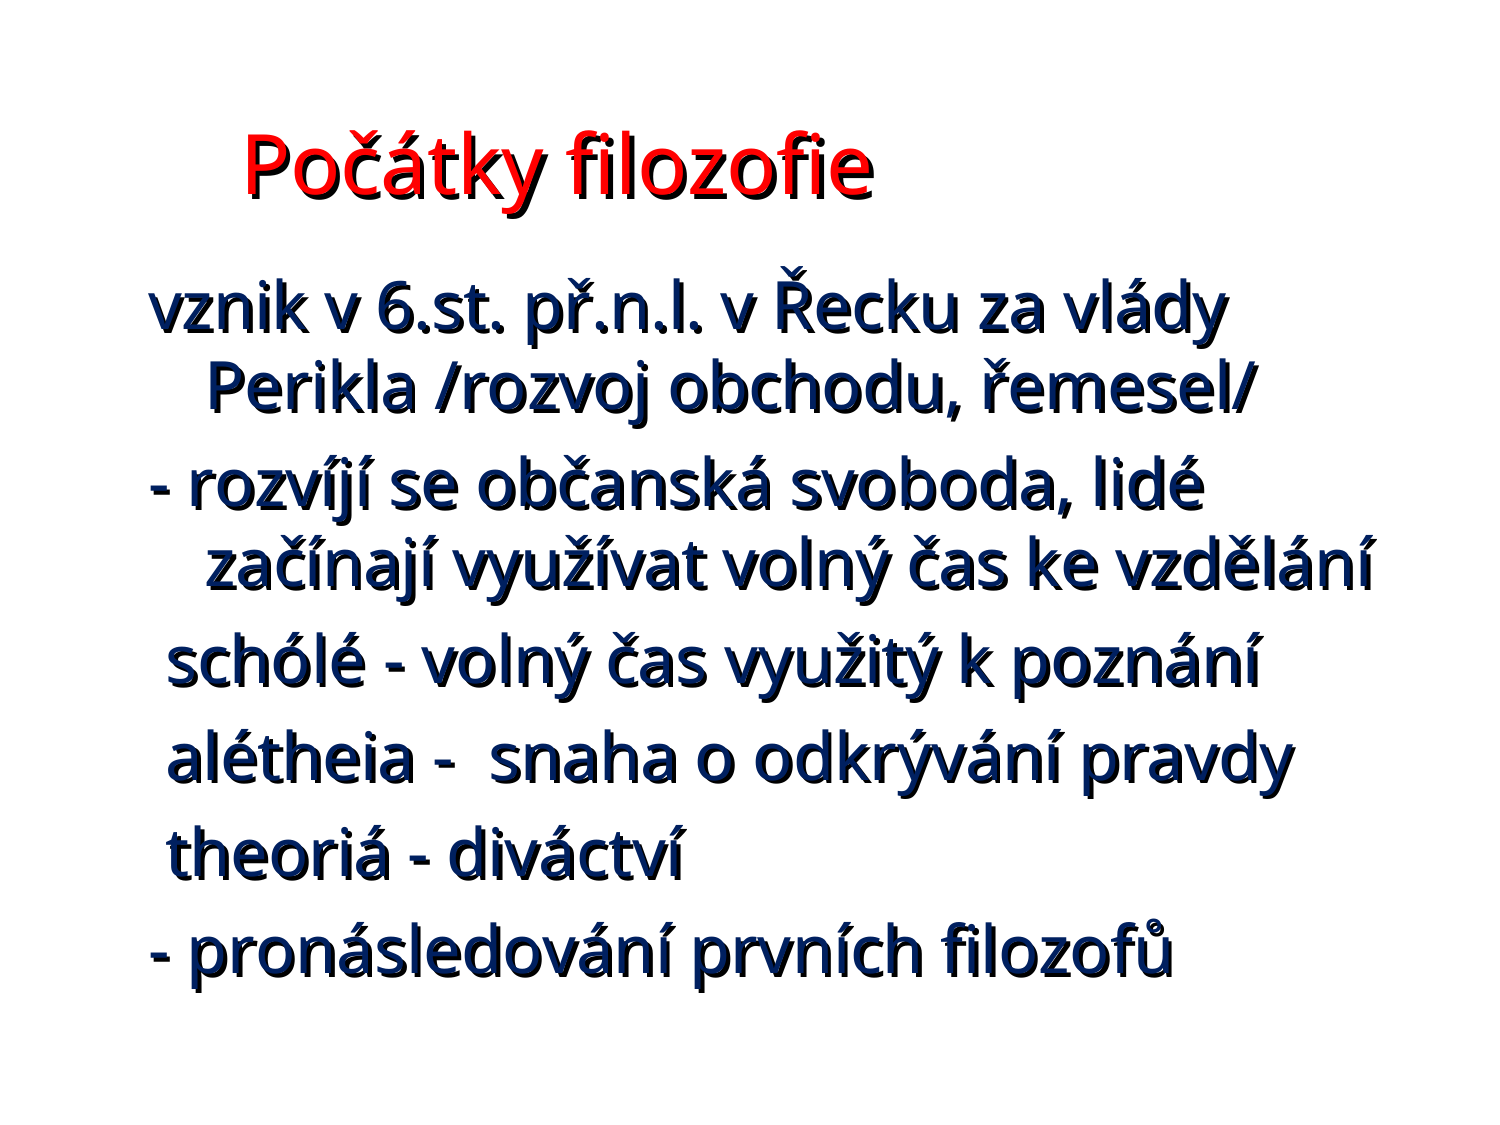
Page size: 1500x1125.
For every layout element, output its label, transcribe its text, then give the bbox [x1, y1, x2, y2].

list vznik v 6.st. př.n.l. v Řecku za vlády Perikla /rozvoj obchodu, řemesel/ - rozvíjí se občanská svoboda, lidé začínají využívat volný čas ke vzdělání schólé - volný čas využitý k poznání alétheia - snaha o odkrývání pravdy theoriá - diváctví - pronásledování prvních filozofů [76, 255, 1412, 1024]
title Počátky filozofie [75, 47, 1426, 275]
